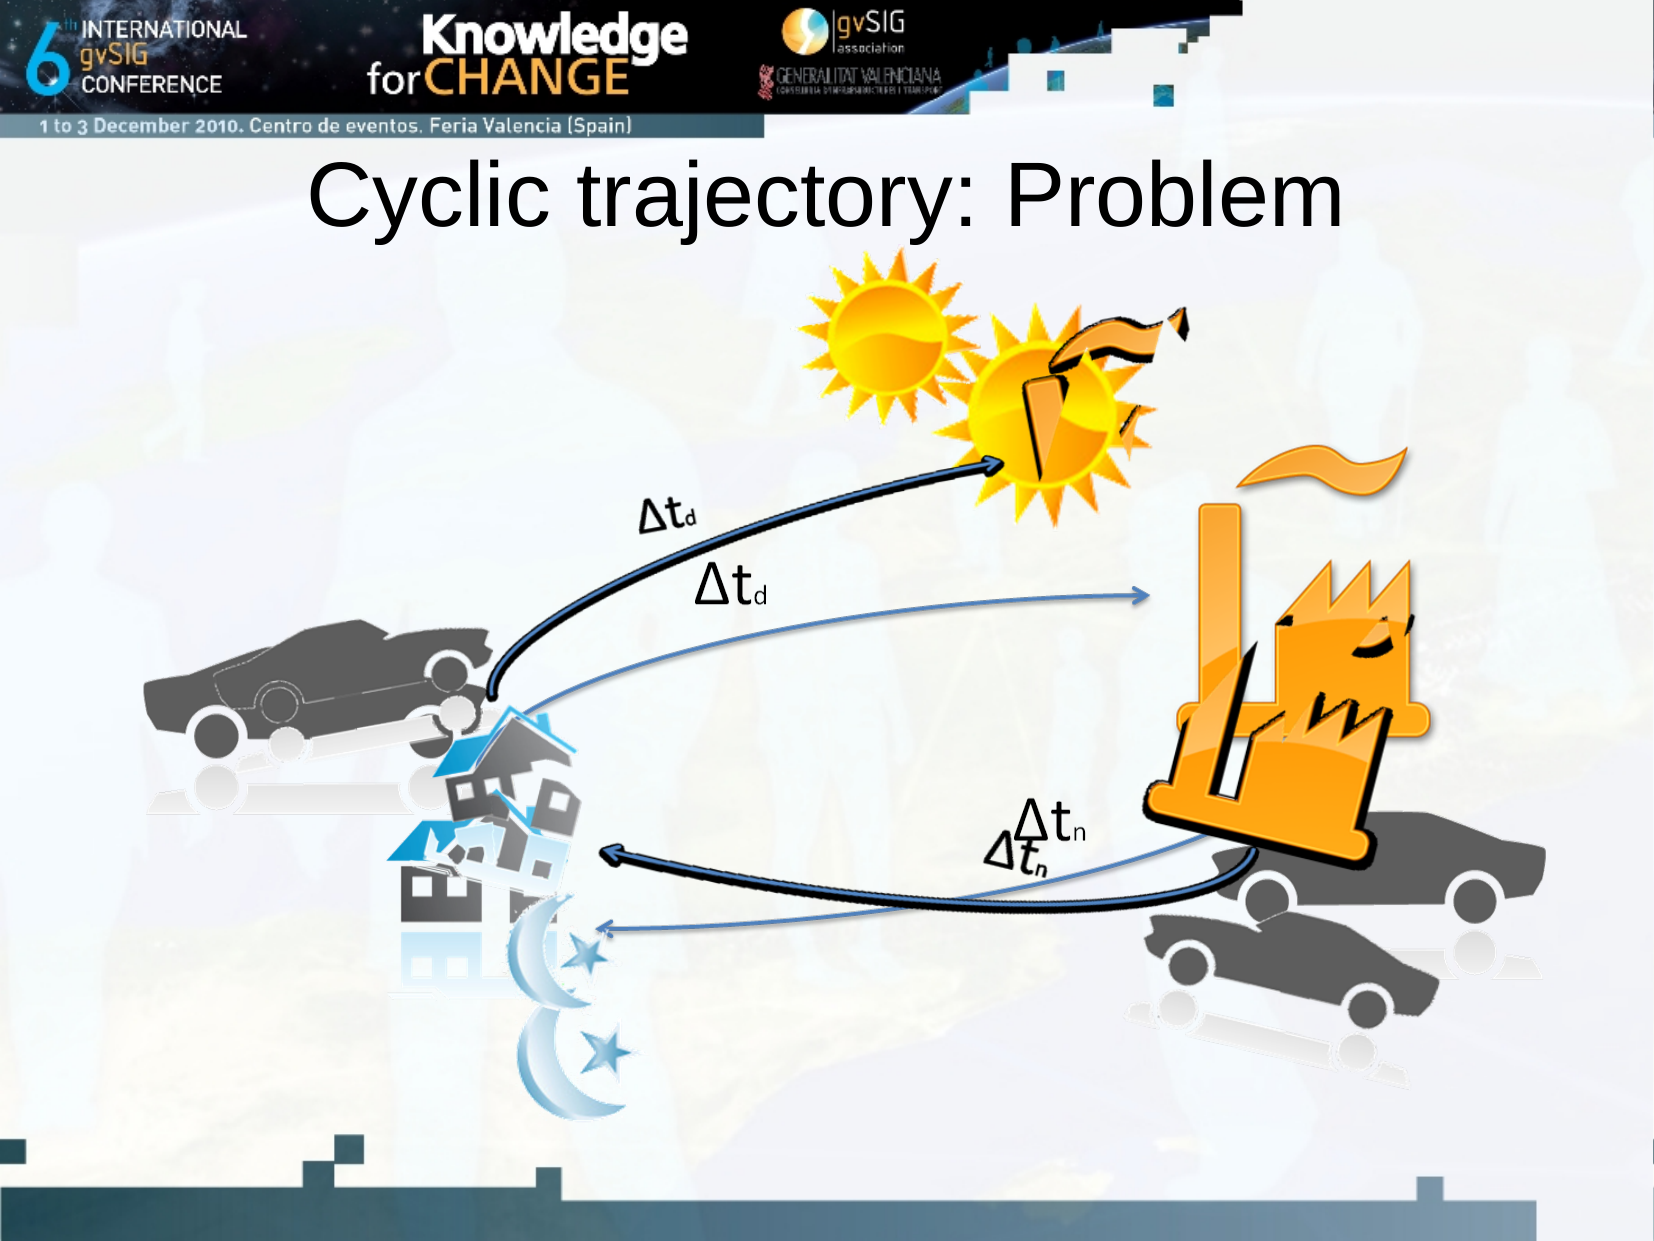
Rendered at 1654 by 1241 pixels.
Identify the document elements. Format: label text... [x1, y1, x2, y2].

title Cyclic trajectory: Problem [82, 98, 1571, 291]
picture [0, 0, 1654, 1241]
